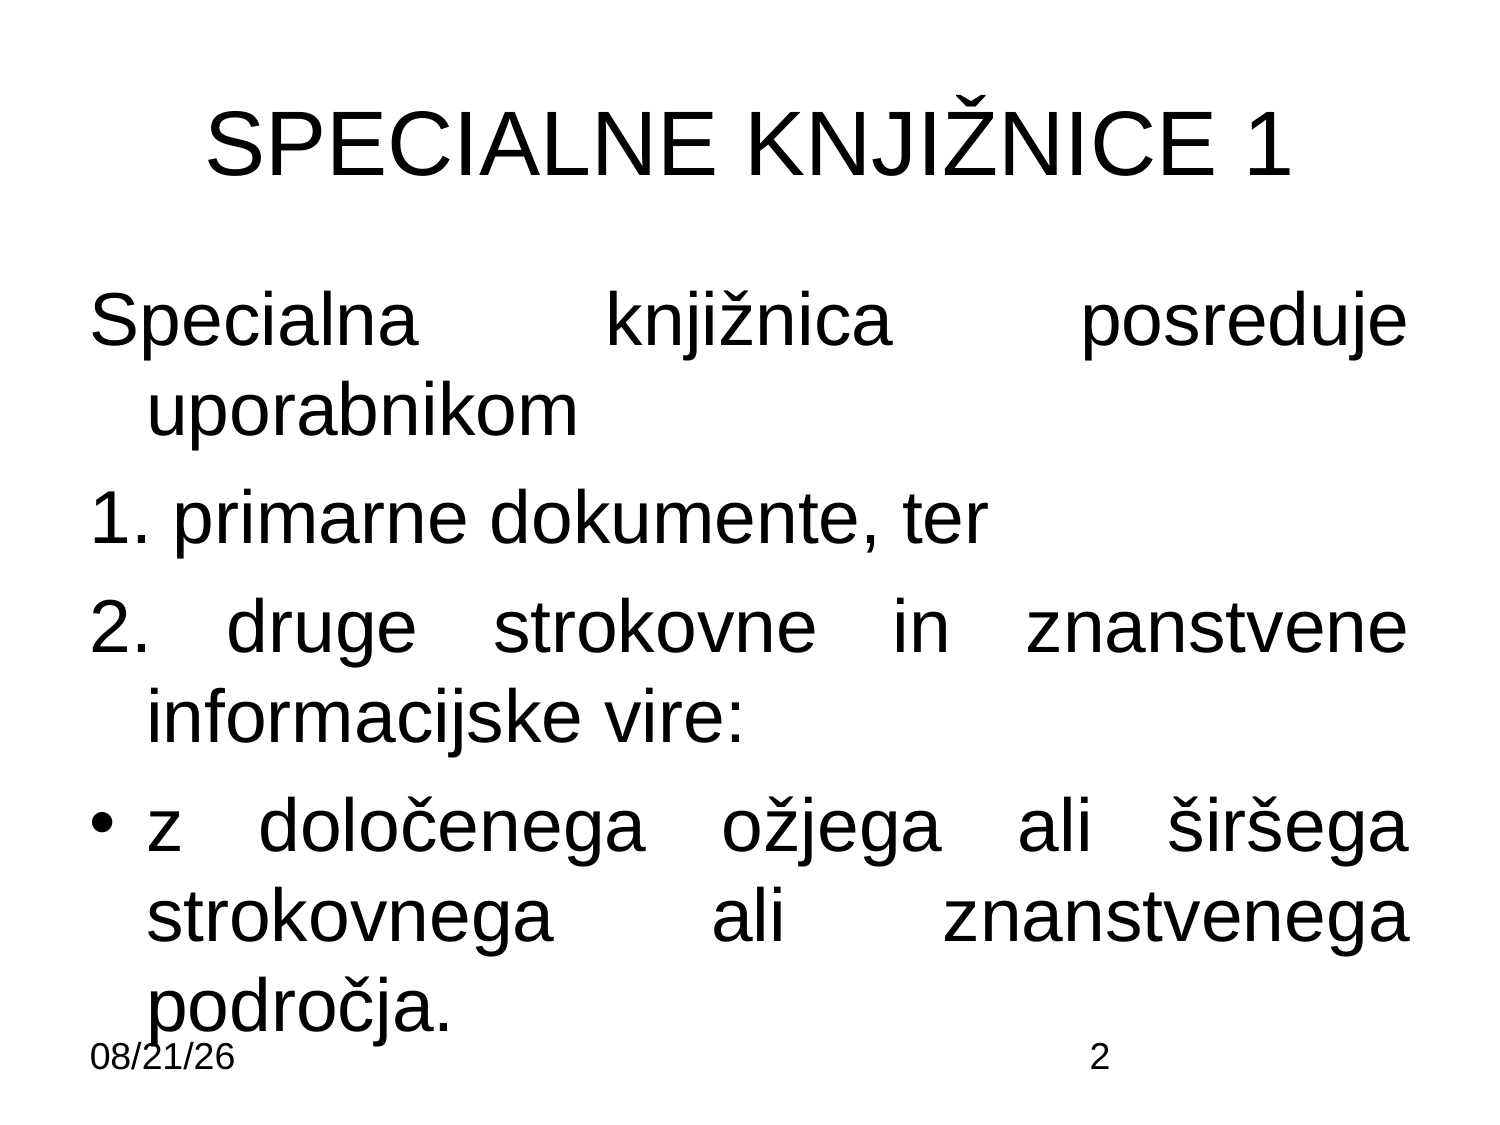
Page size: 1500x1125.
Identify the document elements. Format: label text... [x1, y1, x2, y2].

title SPECIALNE KNJIŽNICE 1 [75, 45, 1426, 233]
list Specialna knjižnica posreduje uporabnikom 1. primarne dokumente, ter 2. druge strokovne in znanstvene informacijske vire: z določenega ožjega ali širšega strokovnega ali znanstvenega področja. [75, 262, 1426, 1125]
